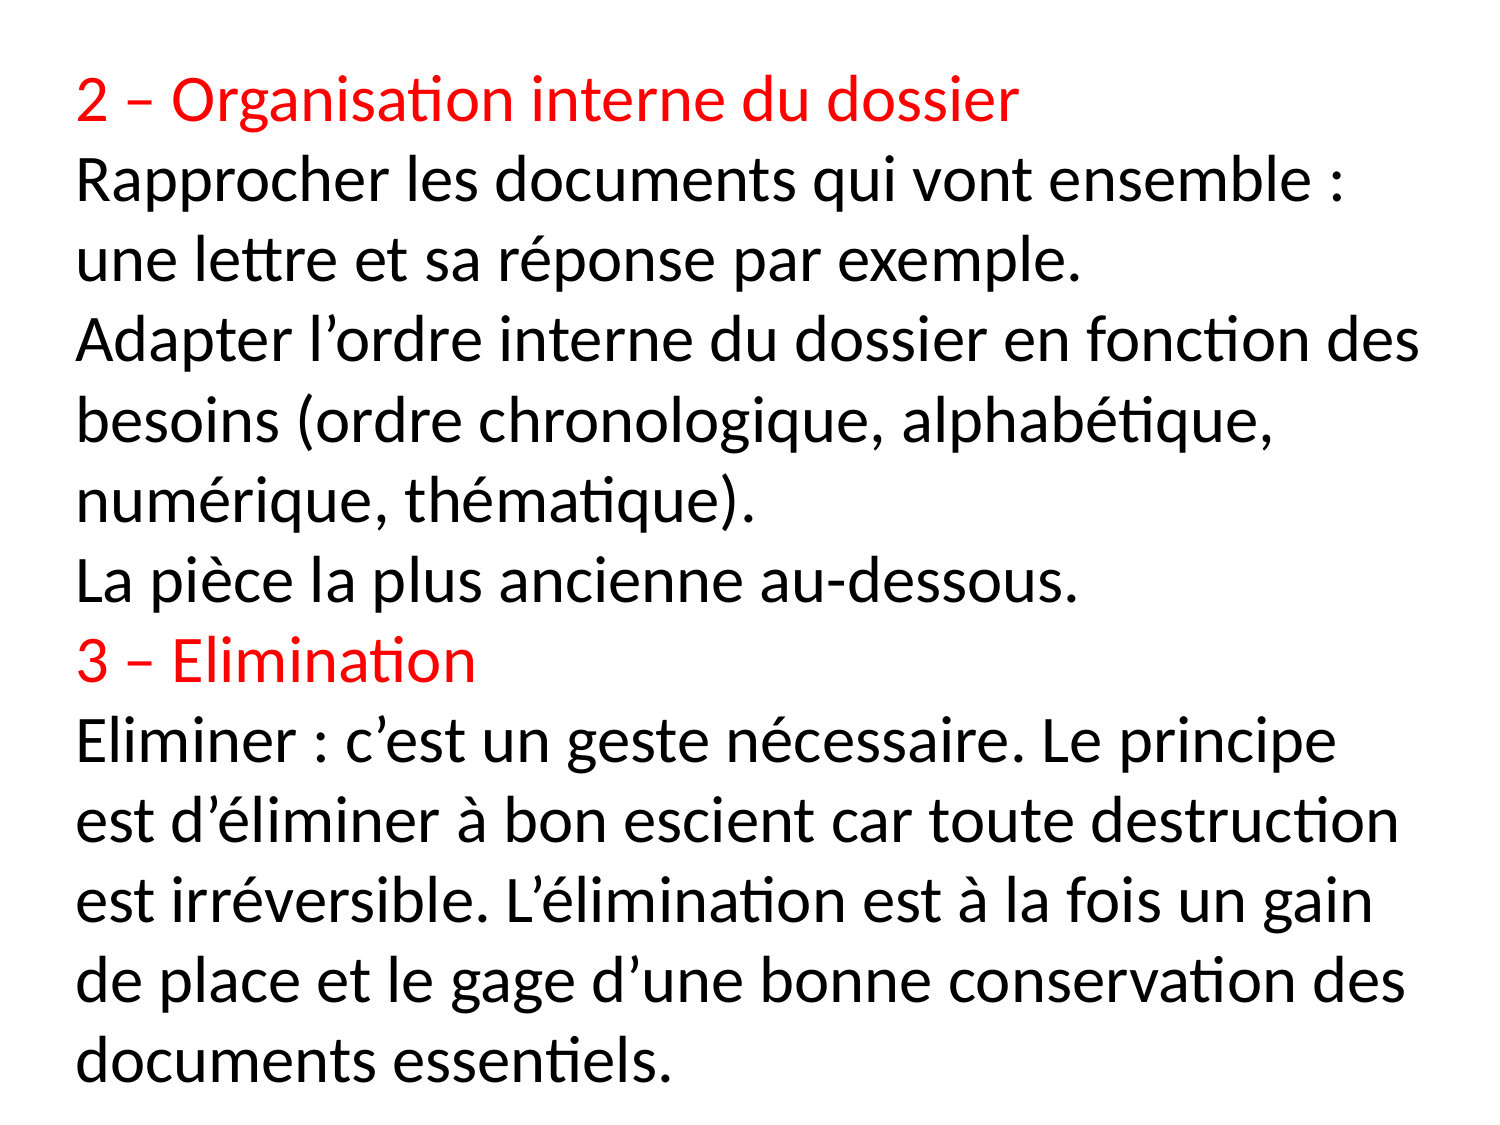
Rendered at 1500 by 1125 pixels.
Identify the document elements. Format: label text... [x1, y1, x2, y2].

title 2 – Organisation interne du dossier Rapprocher les documents qui vont ensemble : une lettre et sa réponse par exemple. Adapter l’ordre interne du dossier en fonction des besoins (ordre chronologique, alphabétique, numérique, thématique). La pièce la plus ancienne au-dessous. 3 – Elimination Eliminer : c’est un geste nécessaire. Le principe est d’éliminer à bon escient car toute destruction est irréversible. L’élimination est à la fois un gain de place et le gage d’une bonne conservation des documents essentiels. [75, 45, 1425, 1106]
